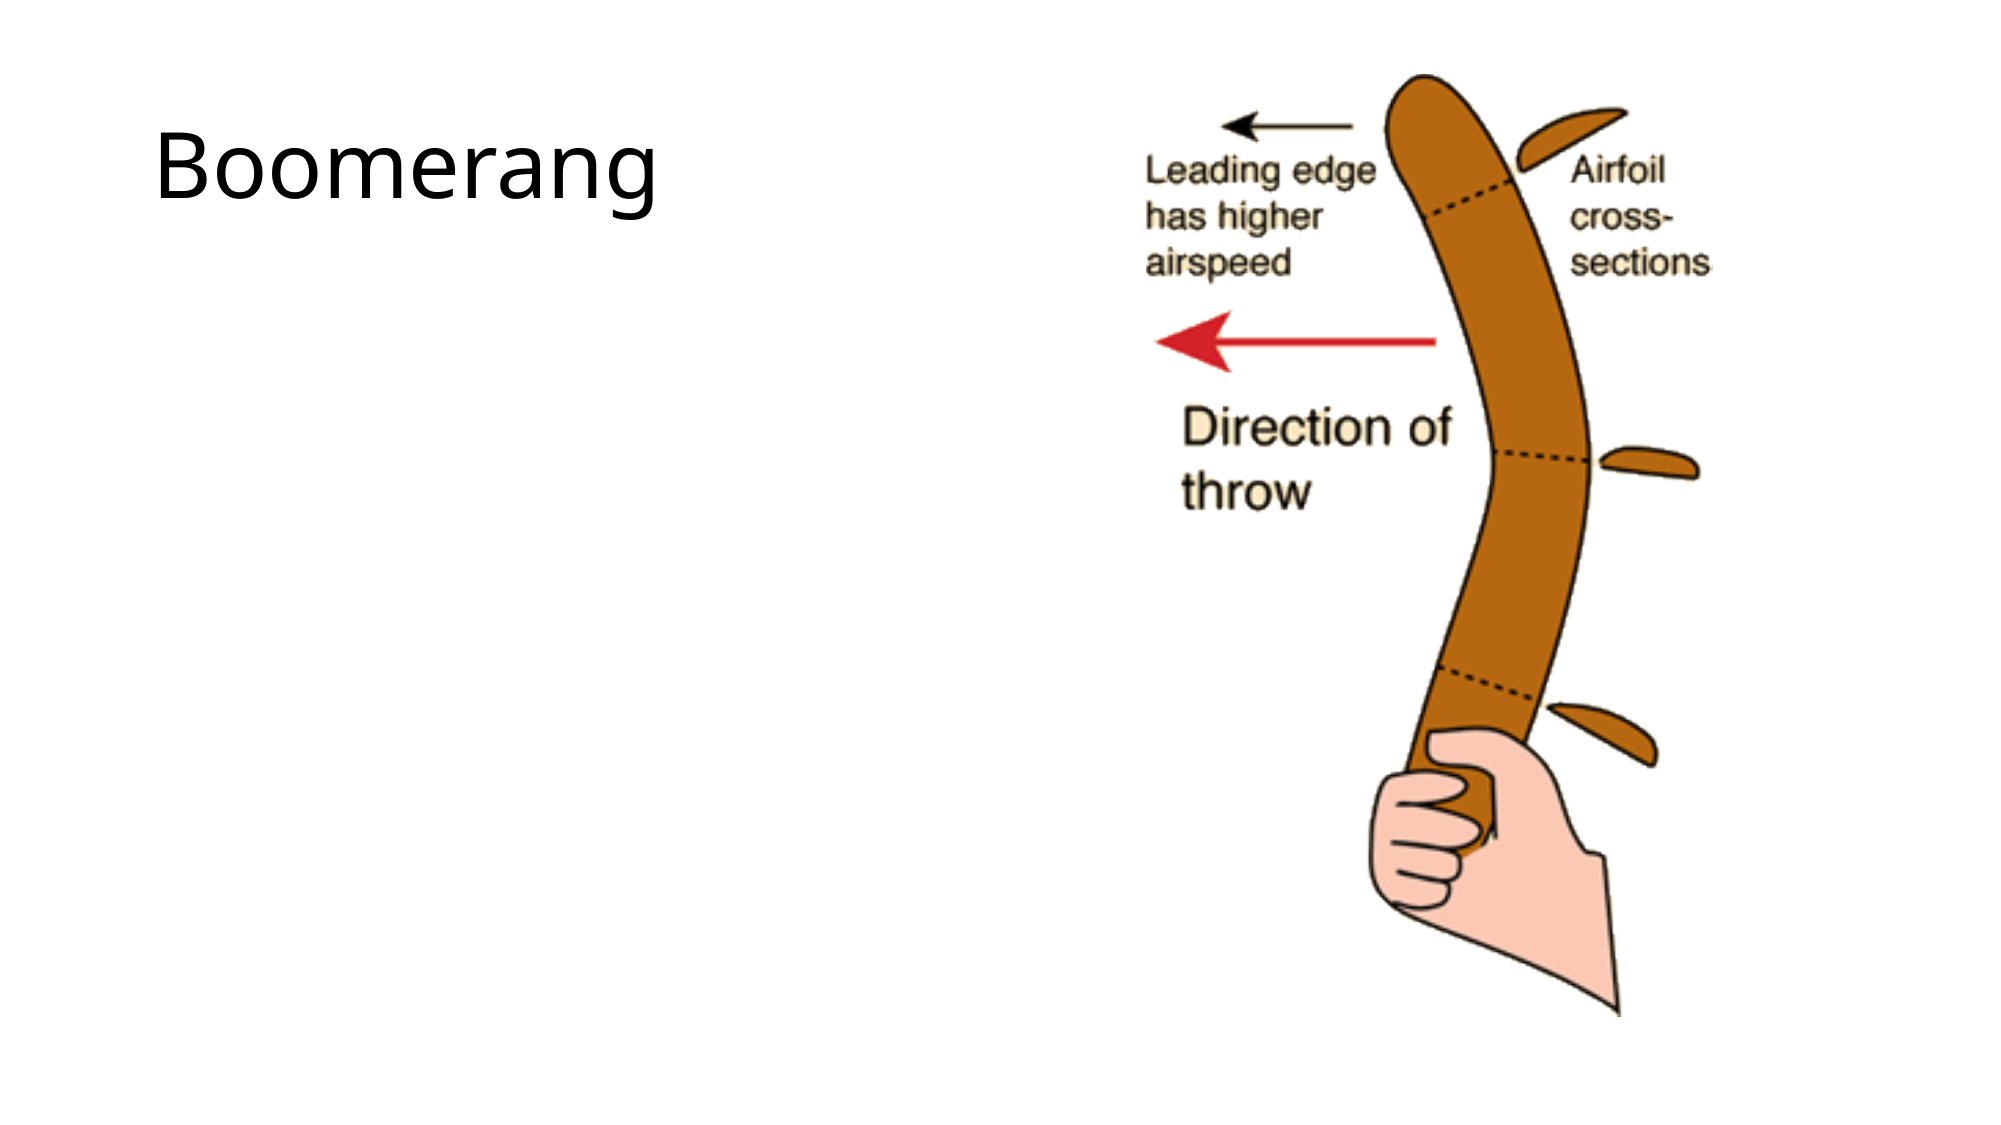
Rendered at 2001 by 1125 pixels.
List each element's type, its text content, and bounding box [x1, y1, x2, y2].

picture [1146, 74, 1713, 1017]
title Boomerang [137, 59, 1863, 278]
